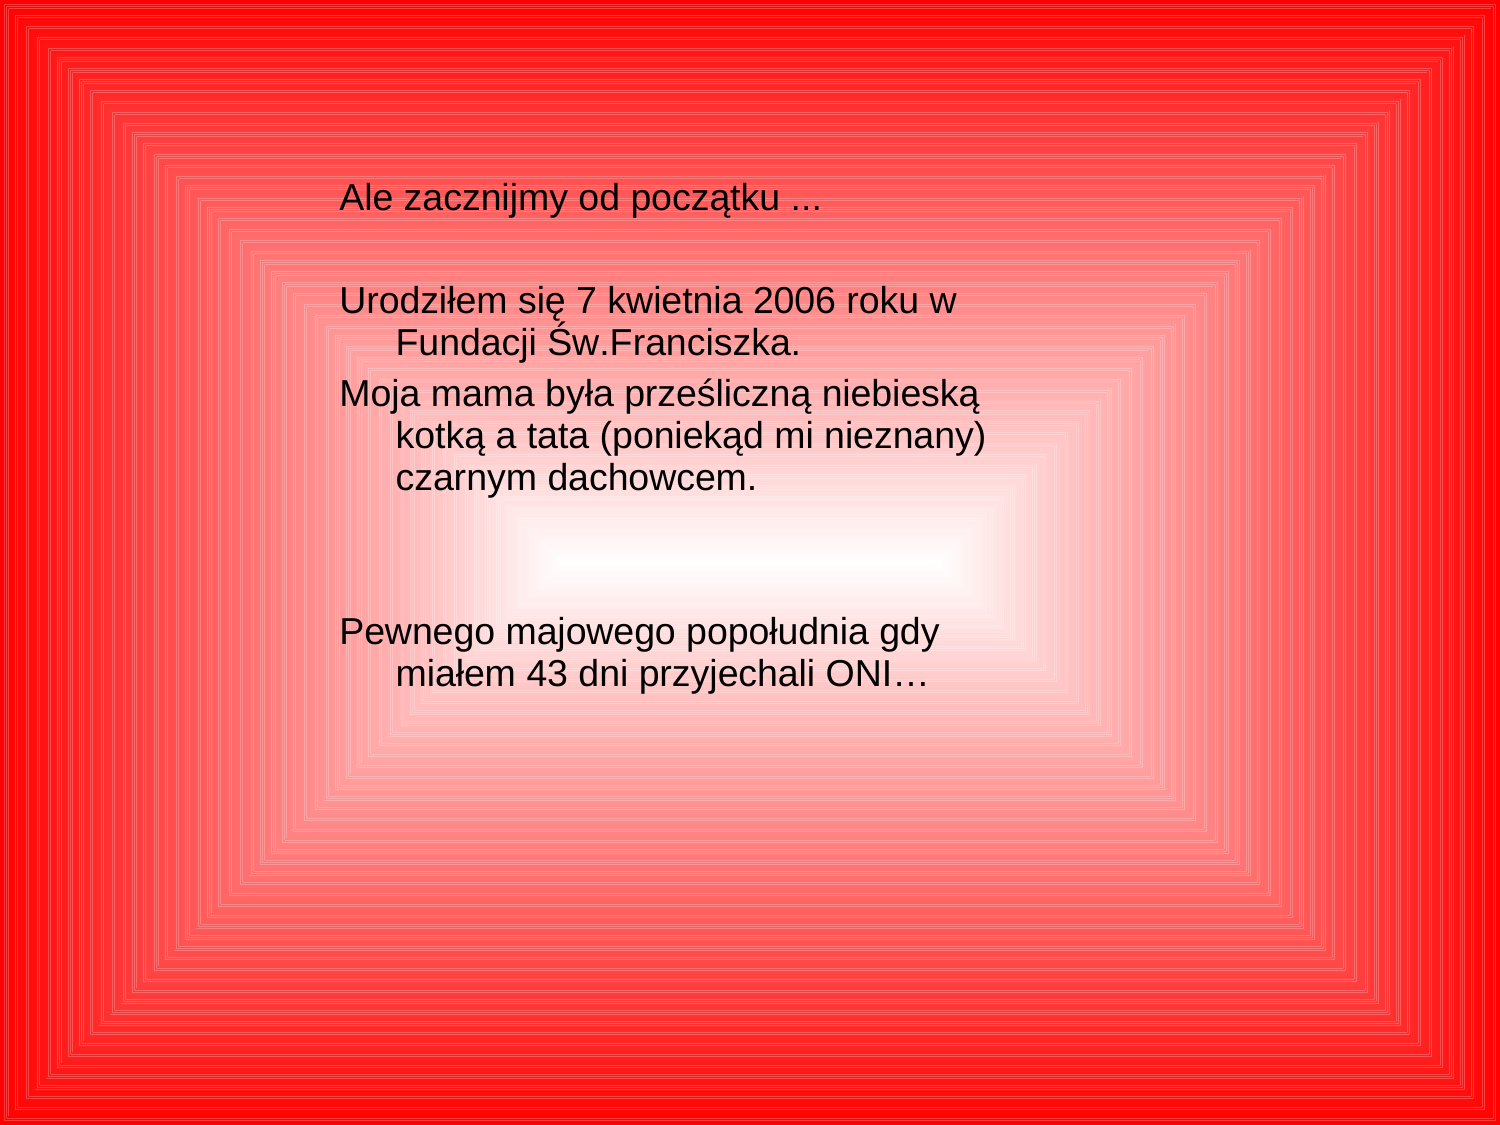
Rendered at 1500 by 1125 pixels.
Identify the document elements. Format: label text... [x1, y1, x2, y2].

list Ale zacznijmy od początku ... Urodziłem się 7 kwietnia 2006 roku w Fundacji Św.Franciszka. Moja mama była prześliczną niebieską kotką a tata (poniekąd mi nieznany) czarnym dachowcem. Pewnego majowego popołudnia gdy miałem 43 dni przyjechali ONI… [324, 66, 1081, 998]
